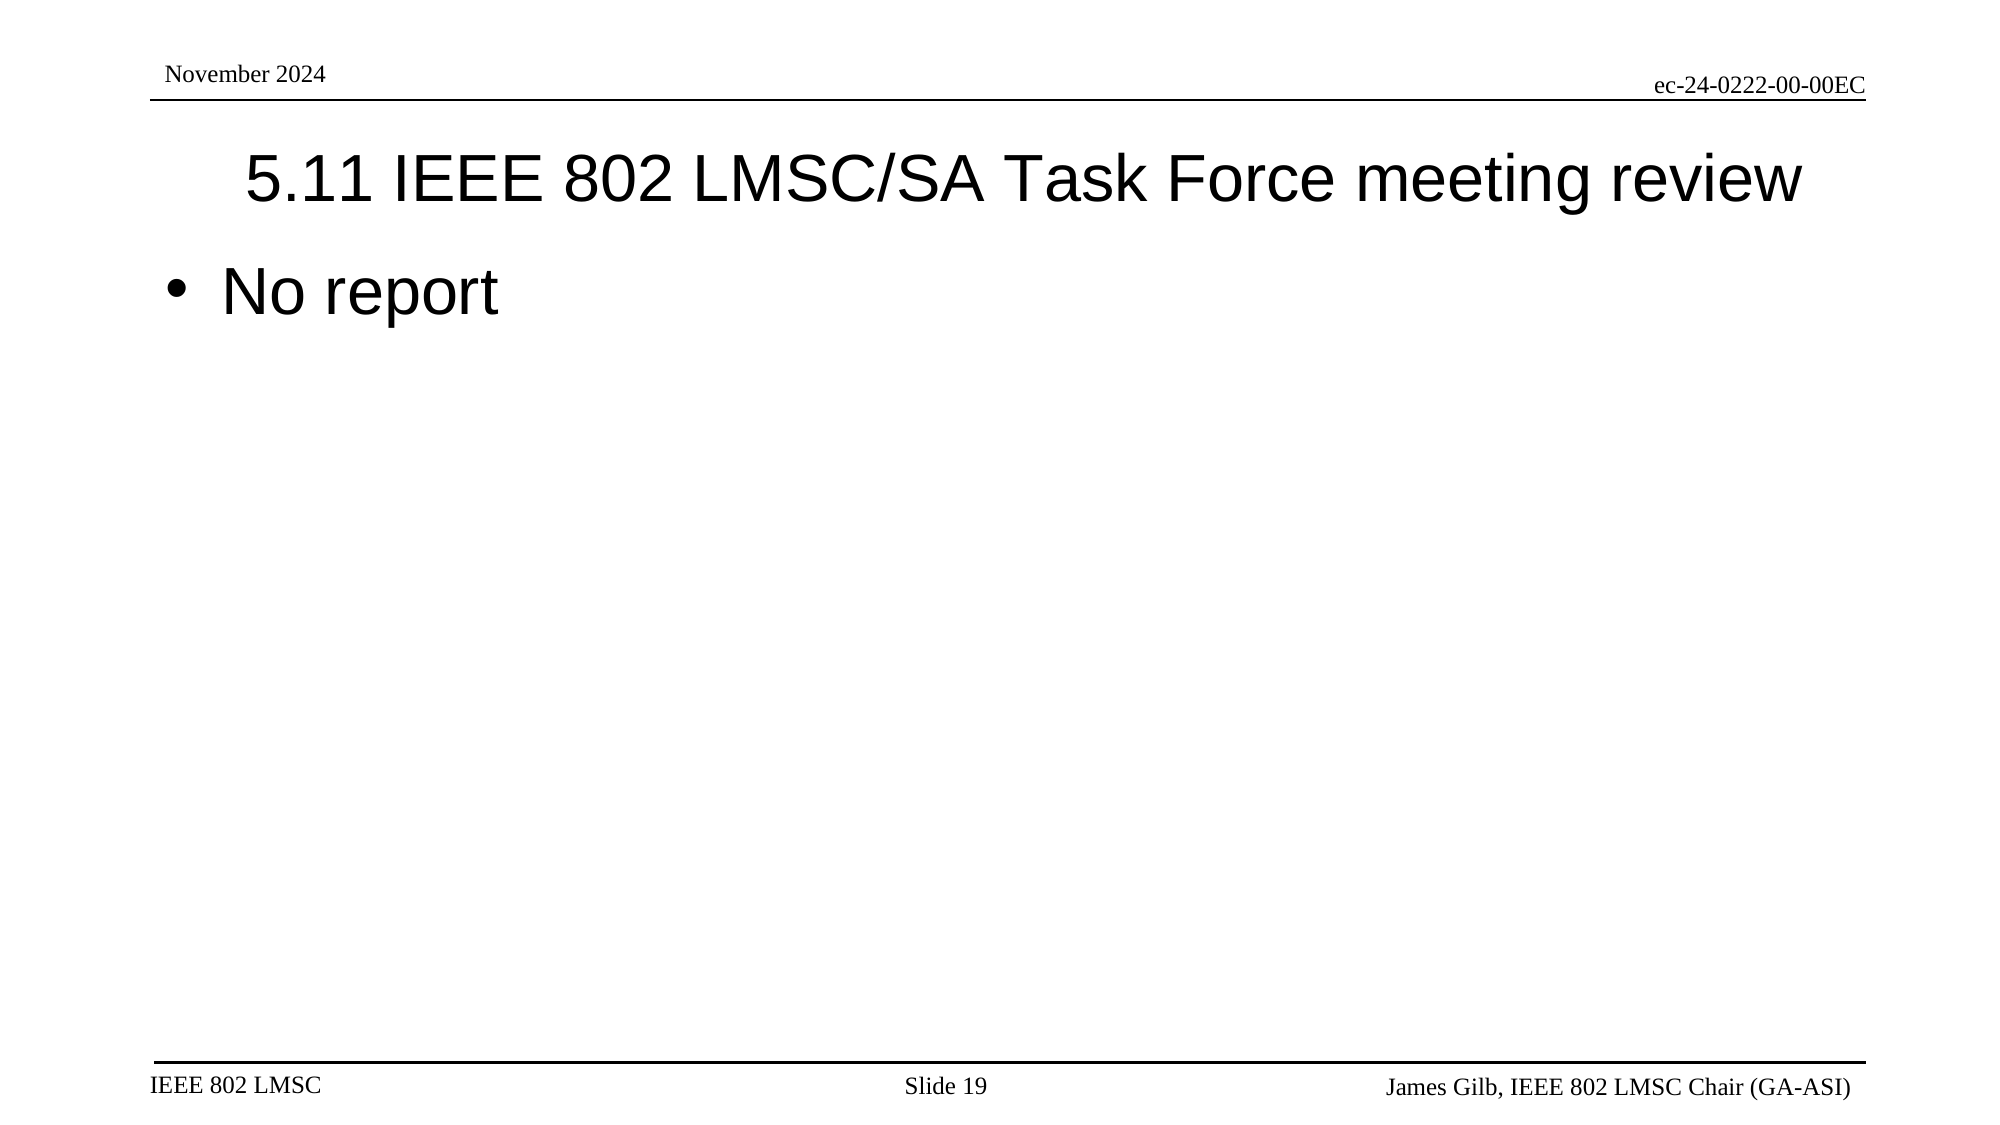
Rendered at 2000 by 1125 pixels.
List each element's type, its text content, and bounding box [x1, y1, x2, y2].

title 5.11 IEEE 802 LMSC/SA Task Force meeting review [150, 112, 1900, 238]
list No report [150, 239, 1900, 1051]
